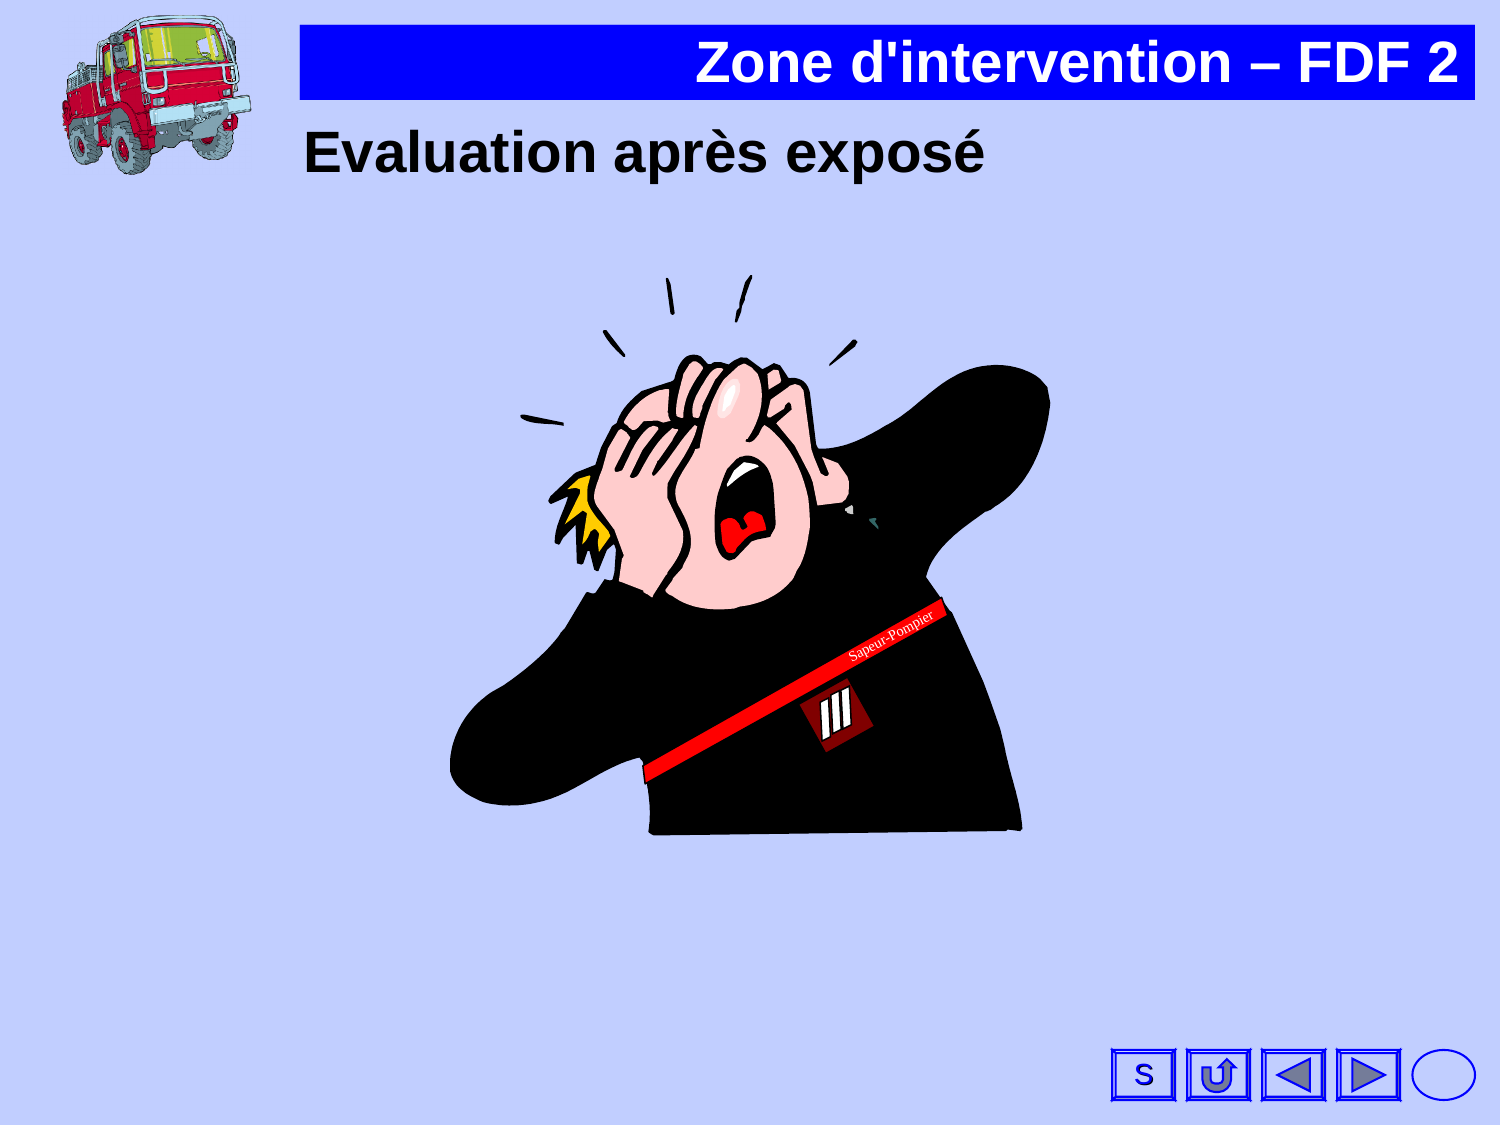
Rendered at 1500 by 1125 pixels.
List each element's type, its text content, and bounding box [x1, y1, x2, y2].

text_box [1412, 1049, 1476, 1101]
text_box [602, 330, 626, 357]
text_box [829, 339, 858, 367]
text_box Zone d'intervention – FDF 2 [299, 24, 1475, 100]
text_box [520, 414, 564, 426]
text_box Evaluation après exposé [288, 112, 1003, 193]
text_box [450, 354, 1051, 836]
text_box [734, 275, 753, 323]
text_box Sapeur-Pompier [829, 592, 954, 680]
text_box [665, 277, 675, 315]
